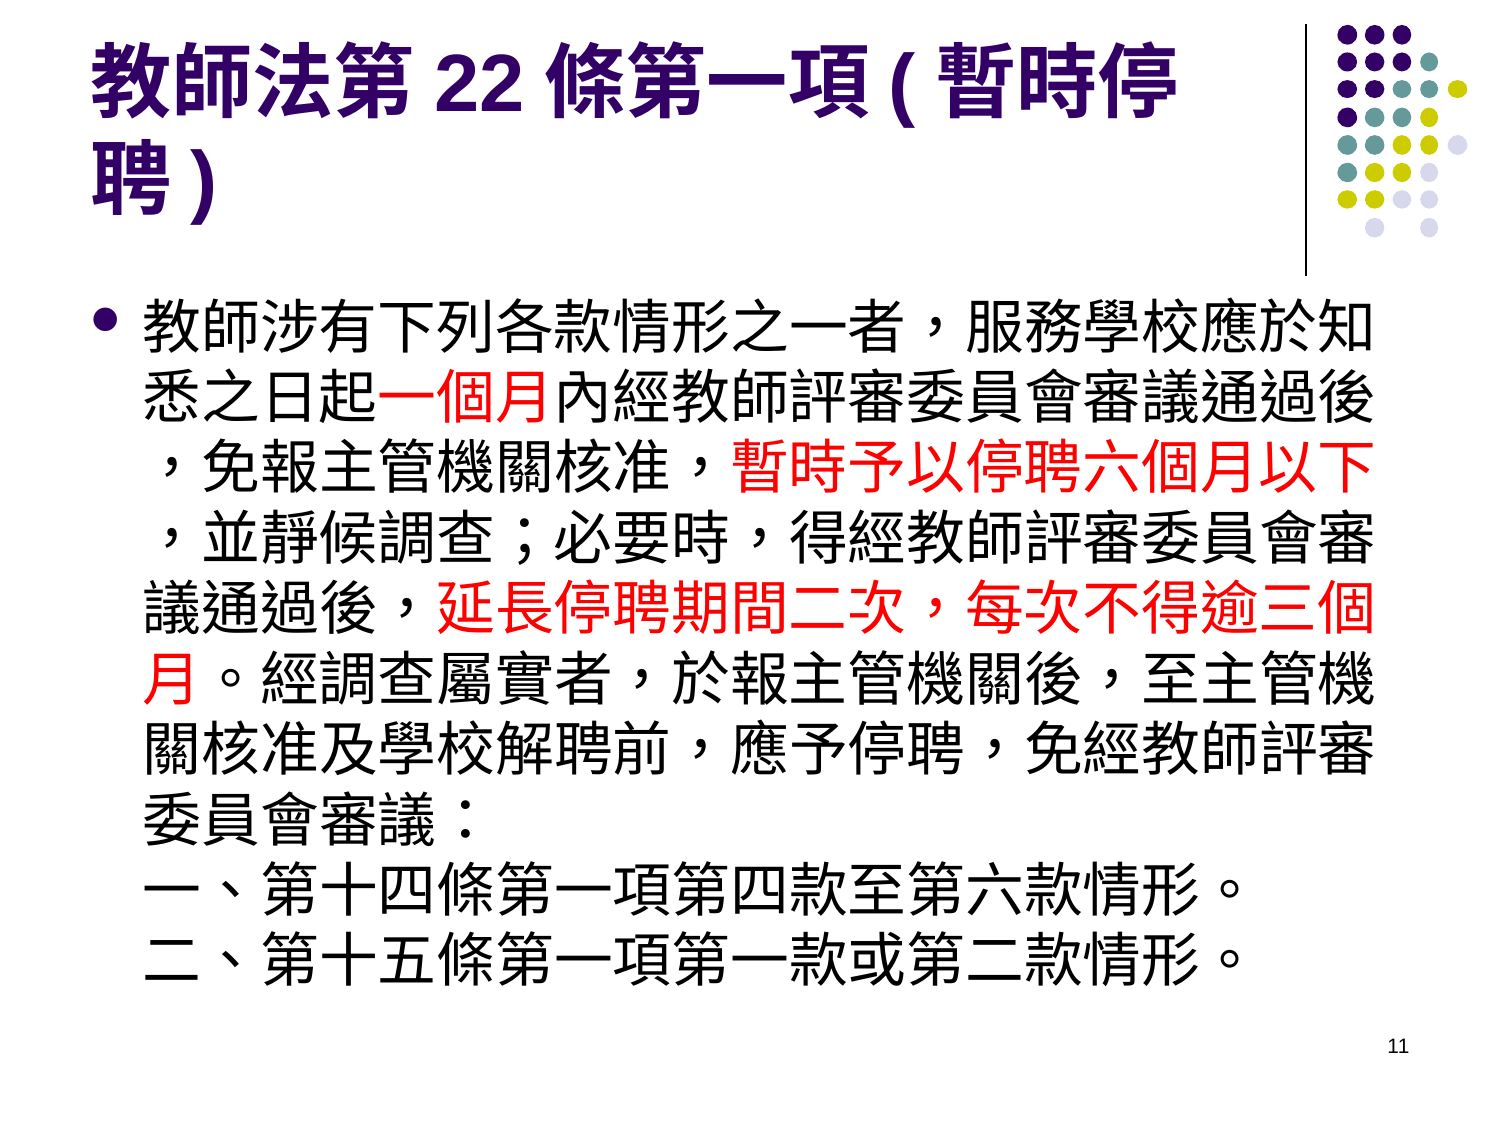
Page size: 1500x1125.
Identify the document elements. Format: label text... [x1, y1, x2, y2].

list 教師涉有下列各款情形之一者，服務學校應於知悉之日起一個月內經教師評審委員會審議通過後，免報主管機關核准，暫時予以停聘六個月以下，並靜候調查；必要時，得經教師評審委員會審議通過後，延長停聘期間二次，每次不得逾三個月。經調查屬實者，於報主管機關後，至主管機關核准及學校解聘前，應予停聘，免經教師評審委員會審議： 一、第十四條第一項第四款至第六款情形。 二、第十五條第一項第一款或第二款情形。 [75, 282, 1426, 1006]
text_box <number> [1074, 1025, 1426, 1101]
title 教師法第22條第一項(暫時停聘) [74, 20, 1313, 233]
